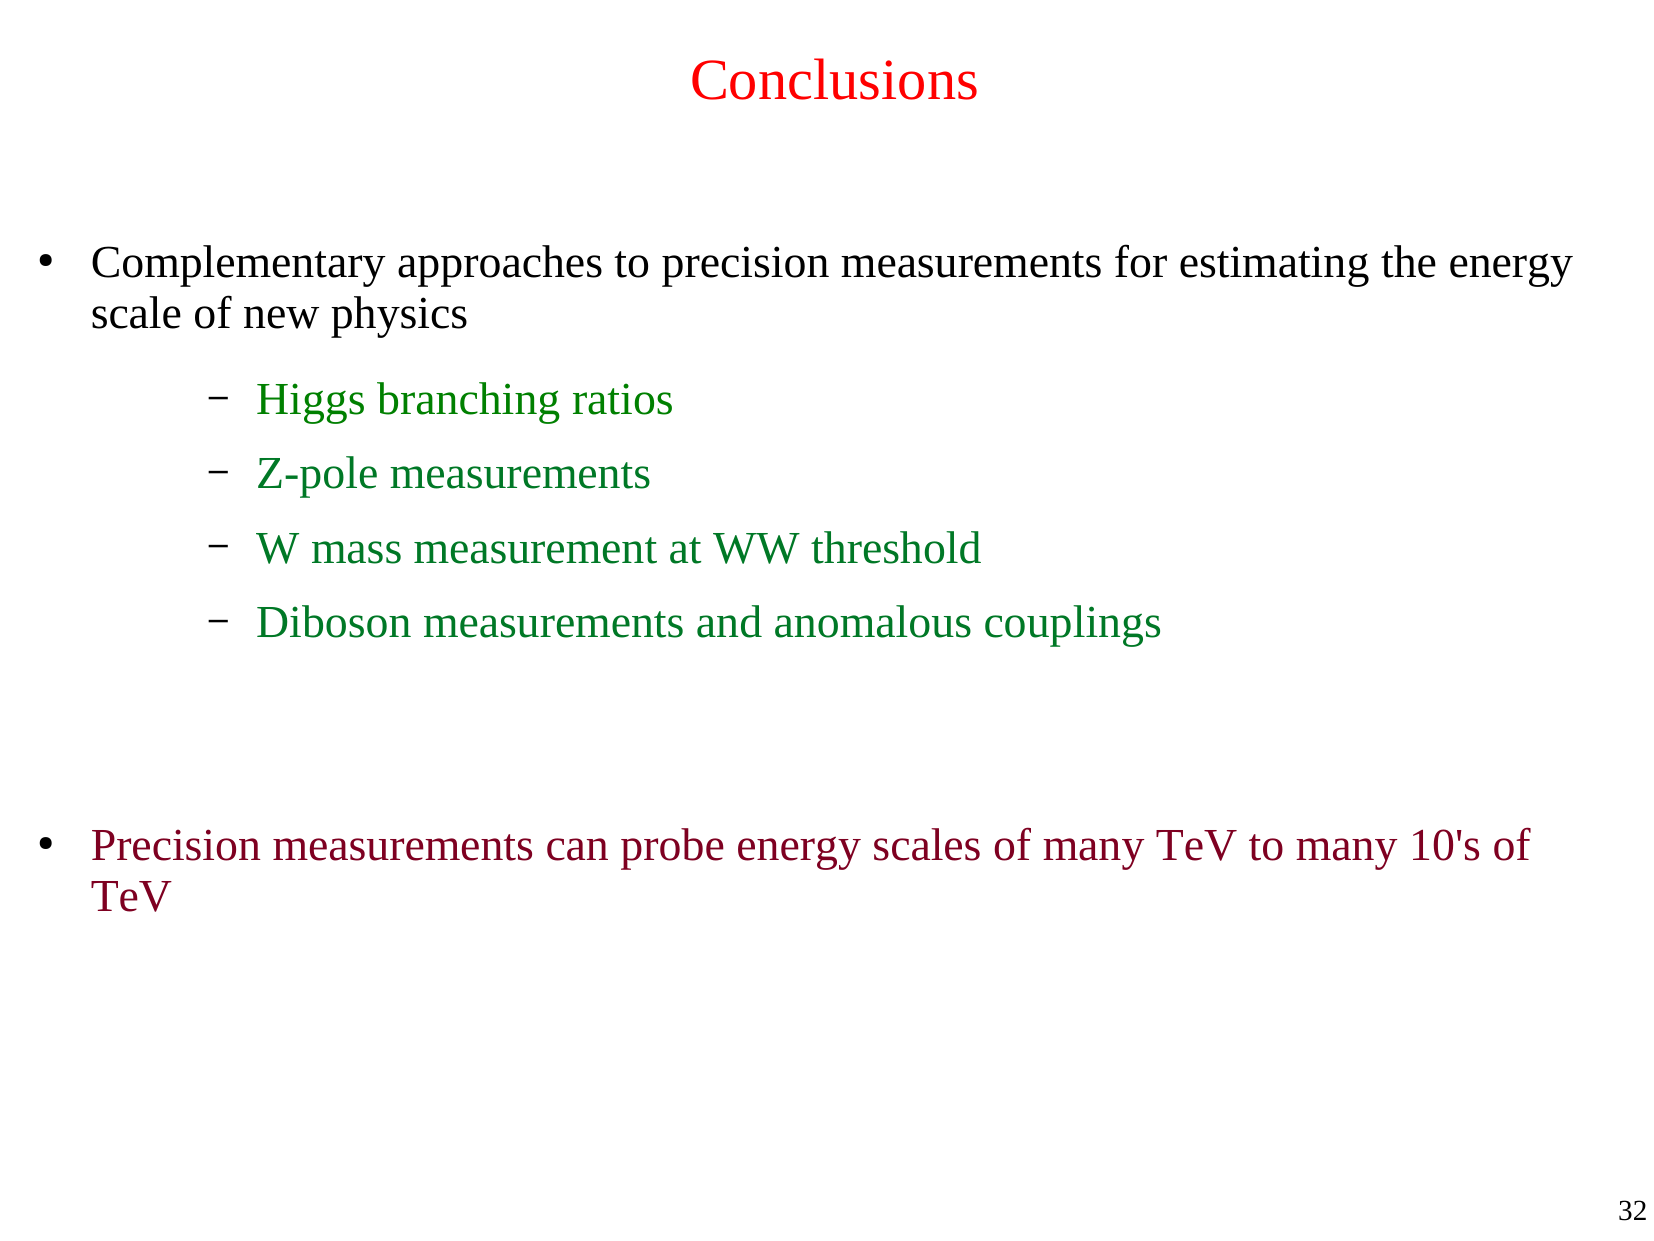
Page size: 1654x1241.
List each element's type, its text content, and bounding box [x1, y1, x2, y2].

list Complementary approaches to precision measurements for estimating the energy scale of new physics Higgs branching ratios Z-pole measurements W mass measurement at WW threshold Diboson measurements and anomalous couplings Precision measurements can probe energy scales of many TeV to many 10's of TeV [19, 236, 1623, 1233]
title Conclusions [128, 0, 1541, 173]
